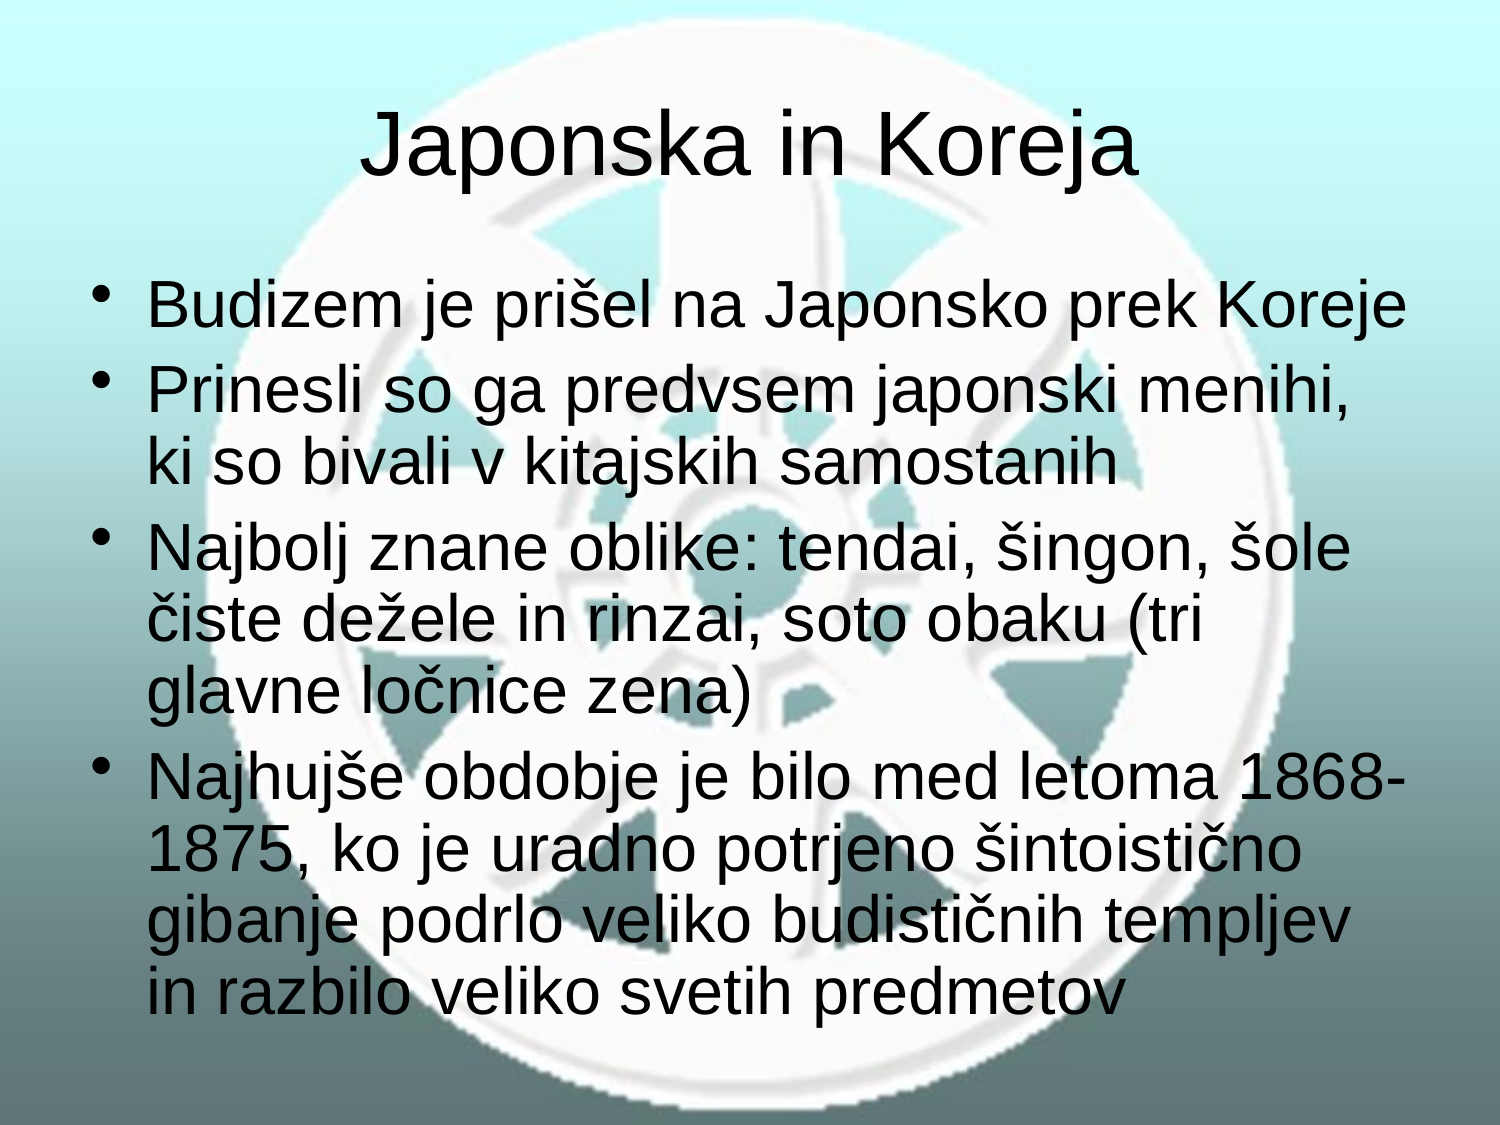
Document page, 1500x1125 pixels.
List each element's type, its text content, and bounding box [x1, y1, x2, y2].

title Japonska in Koreja [75, 45, 1425, 233]
picture [0, 0, 1500, 1125]
list Budizem je prišel na Japonsko prek Koreje Prinesli so ga predvsem japonski menihi, ki so bivali v kitajskih samostanih Najbolj znane oblike: tendai, šingon, šole čiste dežele in rinzai, soto obaku (tri glavne ločnice zena) Najhujše obdobje je bilo med letoma 1868-1875, ko je uradno potrjeno šintoistično gibanje podrlo veliko budističnih templjev in razbilo veliko svetih predmetov [75, 262, 1425, 1071]
